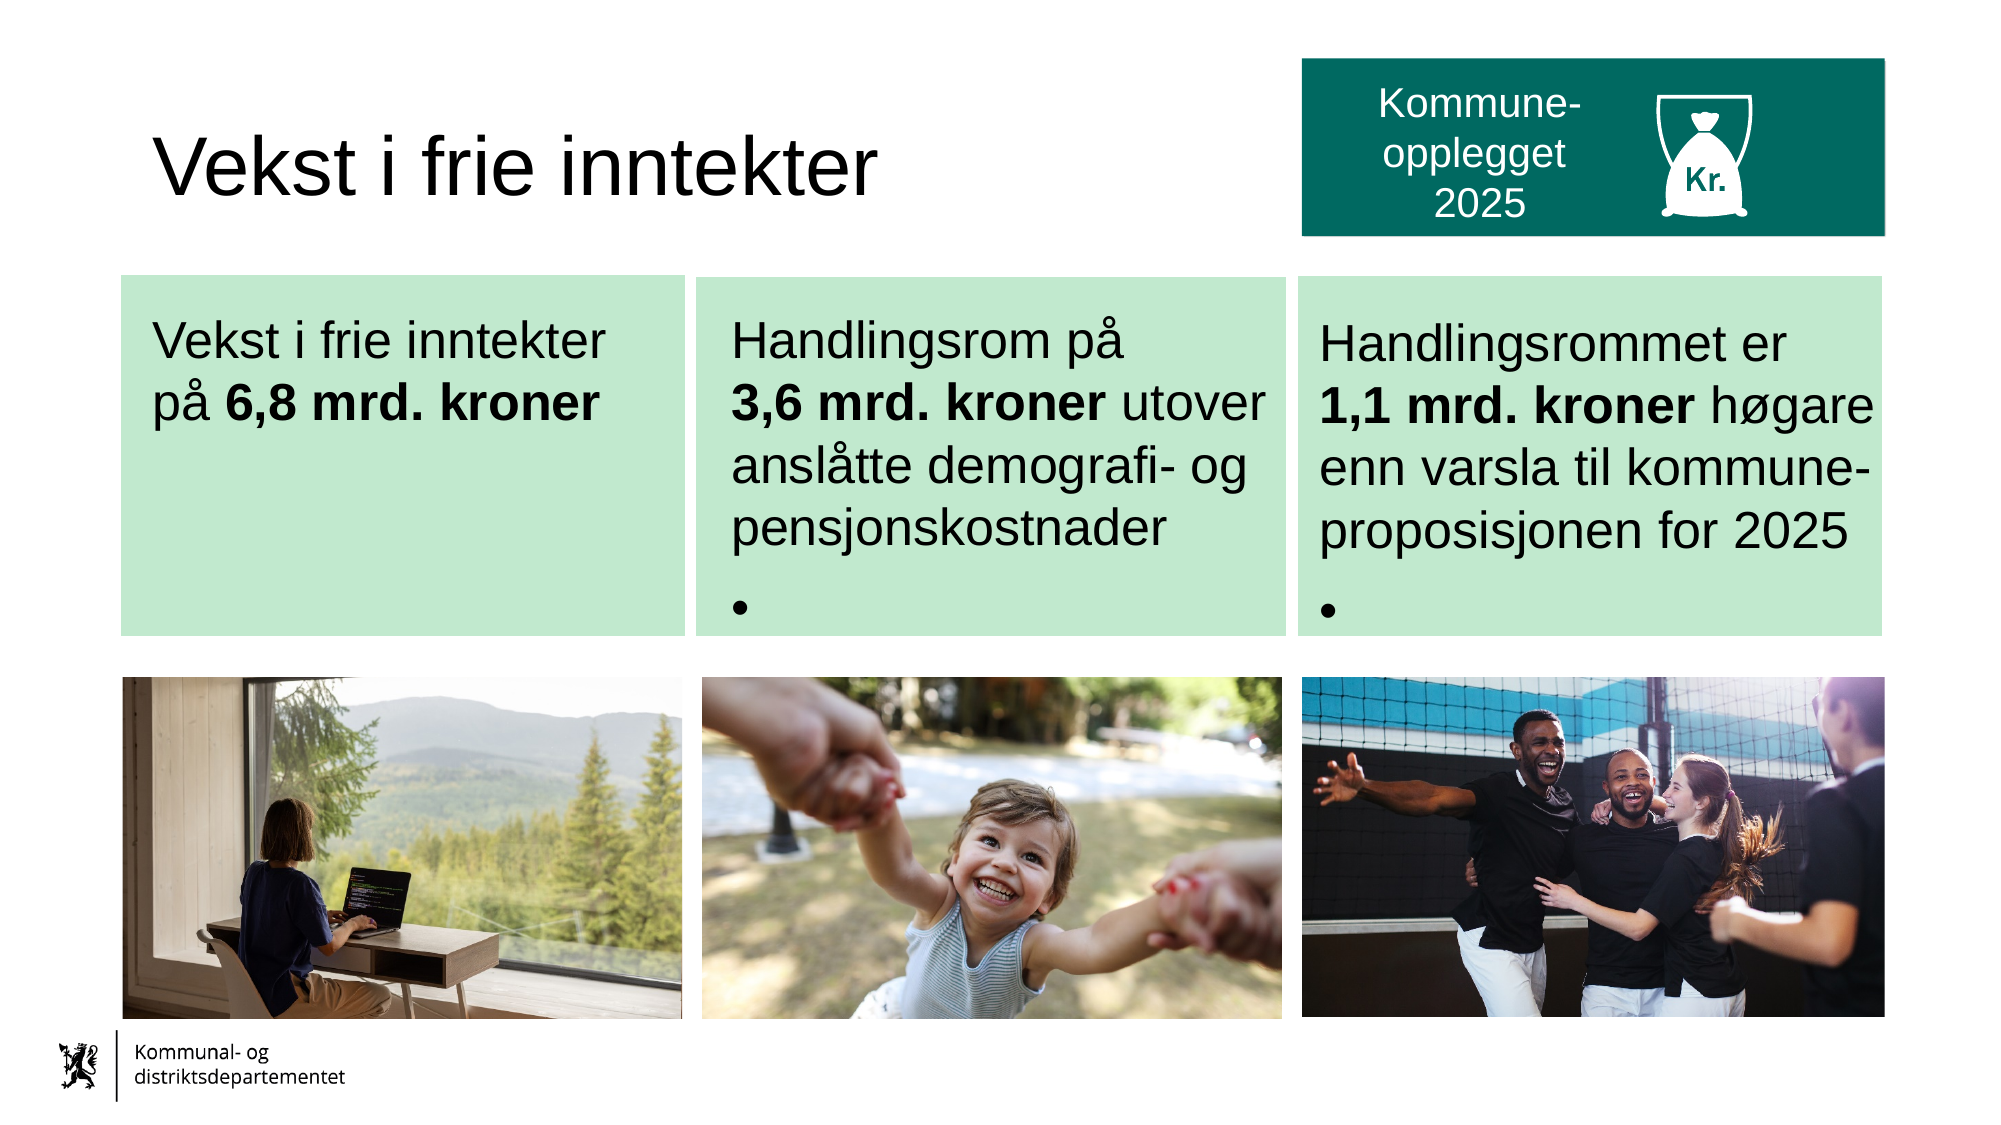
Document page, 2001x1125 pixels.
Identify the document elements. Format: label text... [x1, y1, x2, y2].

text_box Vekst i frie inntekter [137, 59, 1132, 278]
picture [1302, 677, 1885, 1017]
text_box [1813, 58, 1885, 237]
picture [1302, 677, 1319, 693]
text_box [48, 636, 1929, 1009]
text_box Kommune- opplegget 2025 [1309, 68, 1595, 256]
list Handlingsrom på 3,6 mrd. kroner utover anslåtte demografi- og pensjonskostnader [716, 298, 1285, 636]
picture [122, 677, 683, 1019]
picture [702, 677, 1284, 1019]
picture [1595, 47, 1813, 265]
list Vekst i frie inntekter på 6,8 mrd. kroner [137, 298, 688, 636]
list Handlingsrommet er 1,1 mrd. kroner høgare enn varsla til kommune-proposisjonen for 2025 [1304, 301, 1902, 636]
text_box [1301, 58, 1595, 237]
